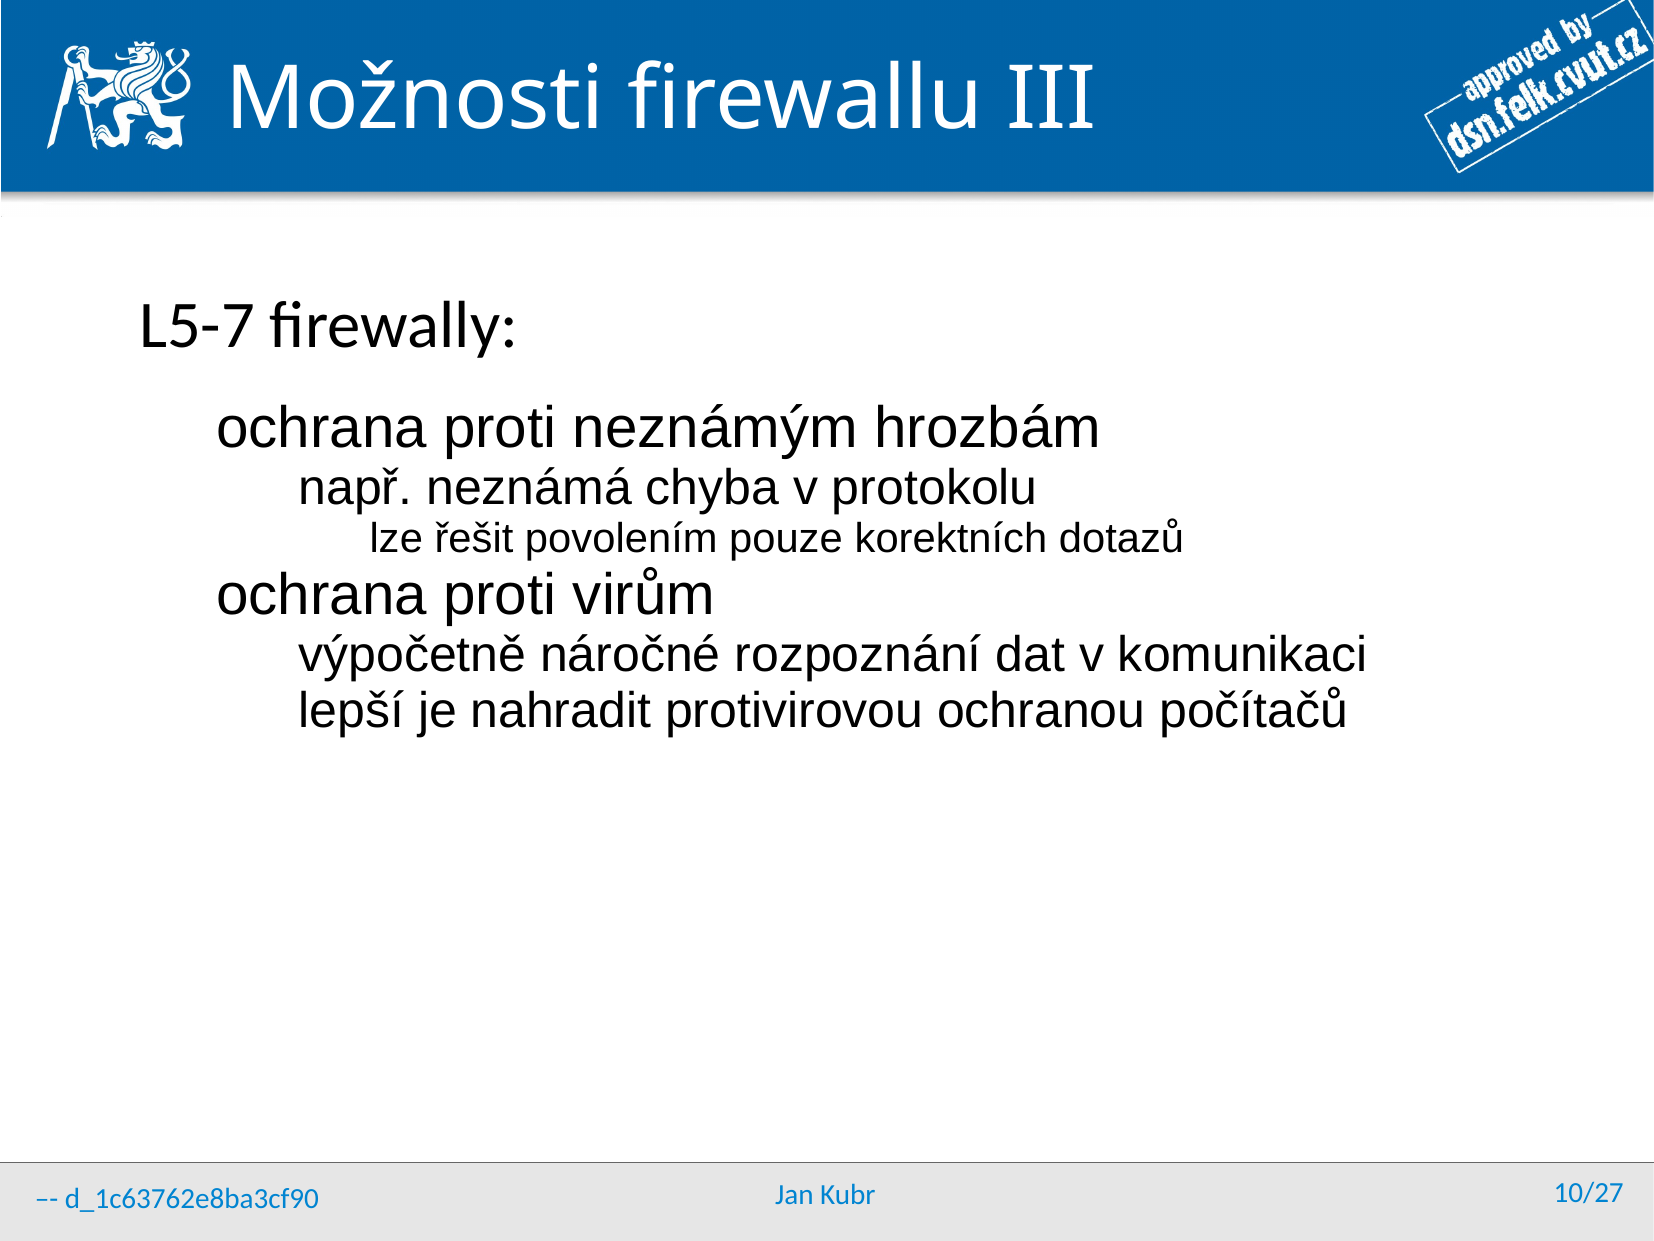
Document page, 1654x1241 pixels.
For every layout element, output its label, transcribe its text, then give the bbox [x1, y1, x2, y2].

list L5-7 firewally: ochrana proti neznámým hrozbám např. neznámá chyba v protokolu lze řešit povolením pouze korektních dotazů ochrana proti virům výpočetně náročné rozpoznání dat v komunikaci lepší je nahradit protivirovou ochranou počítačů [121, 297, 1534, 1126]
title Možnosti firewallu III [225, 0, 1426, 188]
picture [1, 0, 1654, 217]
